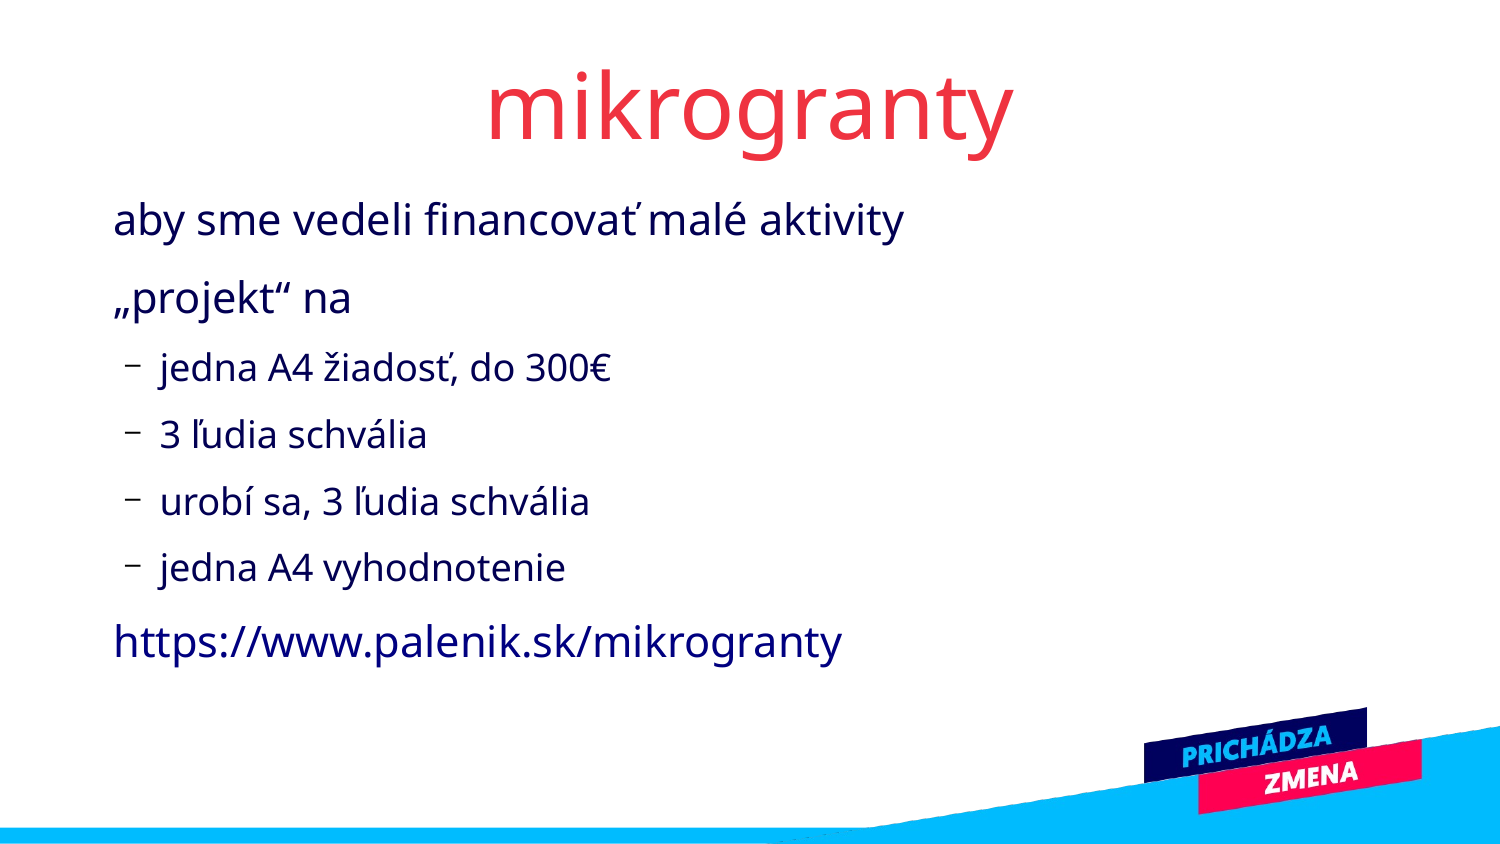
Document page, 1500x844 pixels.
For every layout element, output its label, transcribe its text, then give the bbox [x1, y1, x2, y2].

title mikrogranty [75, 33, 1425, 175]
list aby sme vedeli financovať malé aktivity „projekt“ na jedna A4 žiadosť, do 300€ 3 ľudia schvália urobí sa, 3 ľudia schvália jedna A4 vyhodnotenie https://www.palenik.sk/mikrogranty [67, 188, 1418, 679]
picture [765, 707, 1500, 828]
